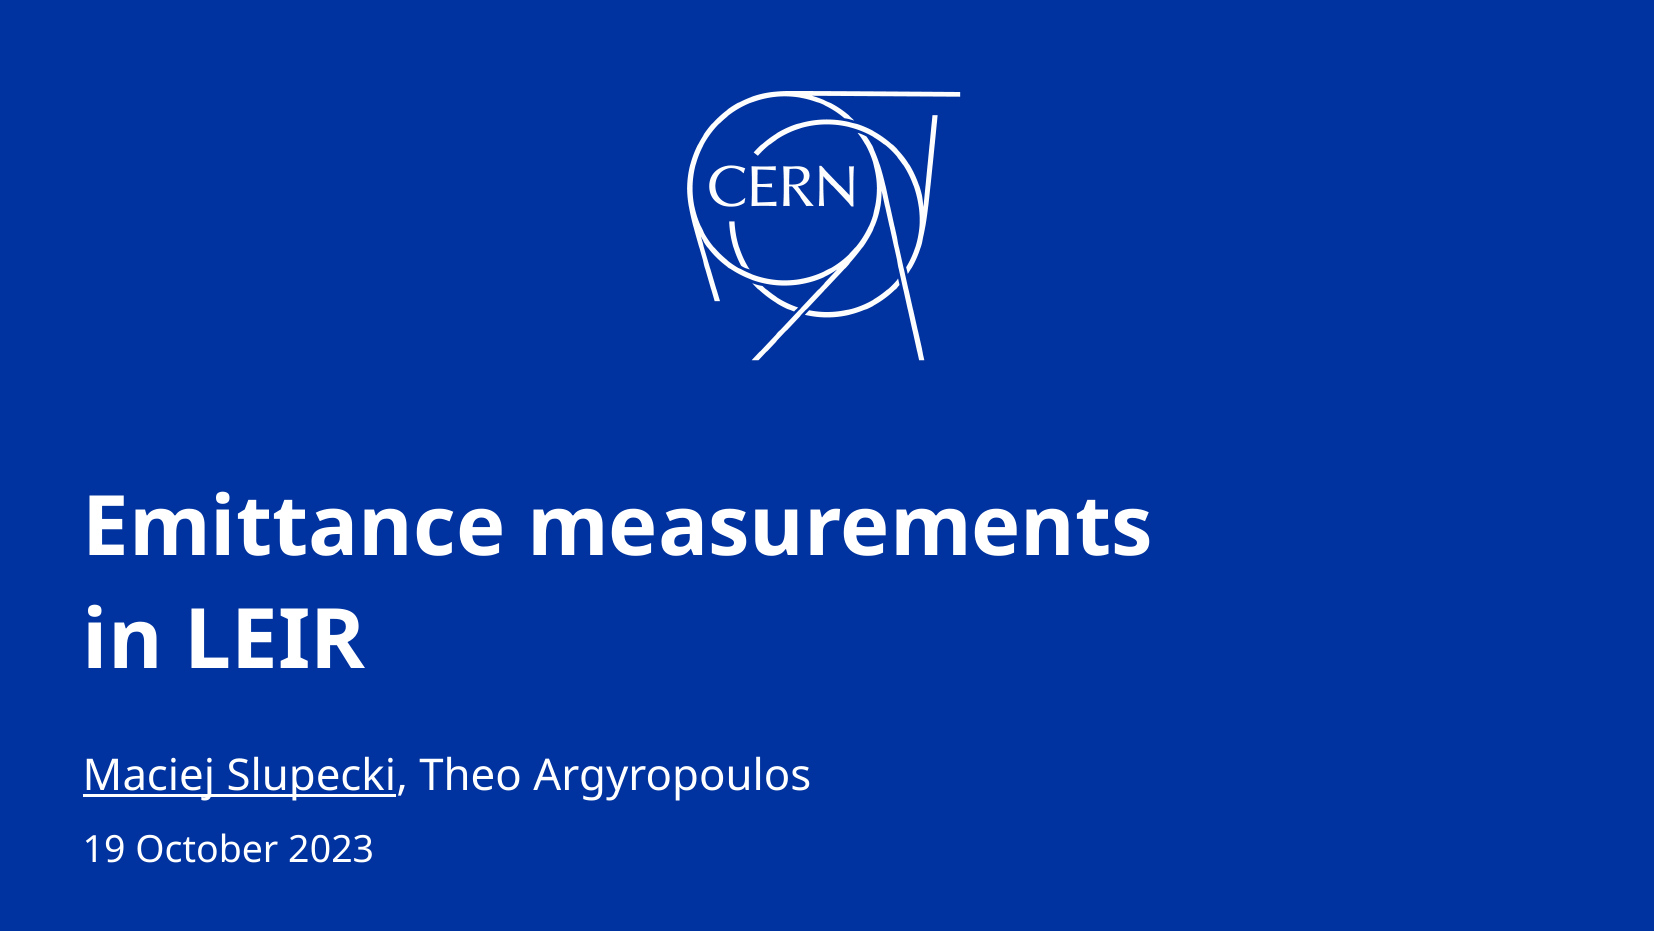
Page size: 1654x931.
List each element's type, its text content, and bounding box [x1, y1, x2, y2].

list Maciej Slupecki, Theo Argyropoulos 19 October 2023 [82, 744, 1571, 898]
title Emittance measurements in LEIR [82, 466, 1571, 744]
picture [679, 82, 971, 372]
